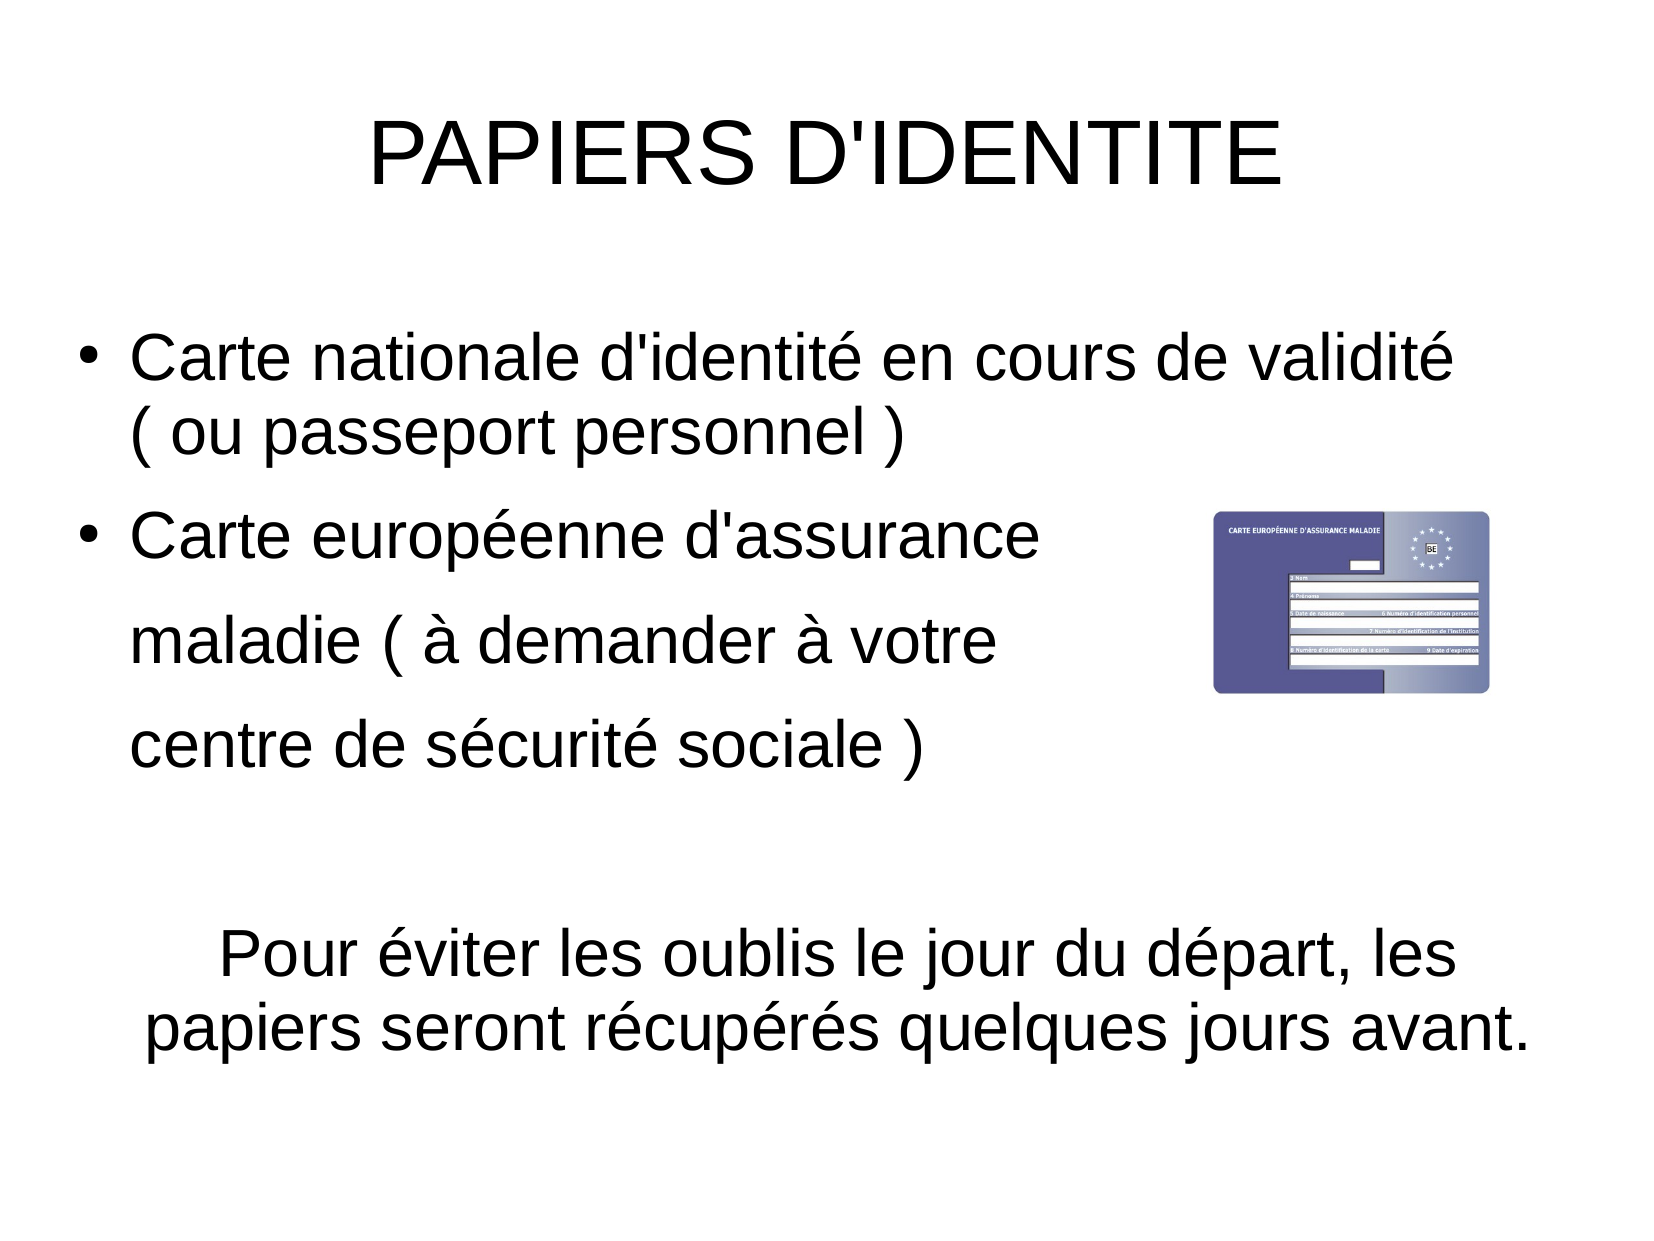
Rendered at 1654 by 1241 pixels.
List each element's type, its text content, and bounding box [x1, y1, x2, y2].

list Carte nationale d'identité en cours de validité ( ou passeport personnel ) Carte européenne d'assurance maladie ( à demander à votre centre de sécurité sociale ) Pour éviter les oublis le jour du départ, les papiers seront récupérés quelques jours avant. [59, 215, 1548, 1066]
title PAPIERS D'IDENTITE [82, 0, 1571, 353]
picture [1133, 508, 1570, 697]
